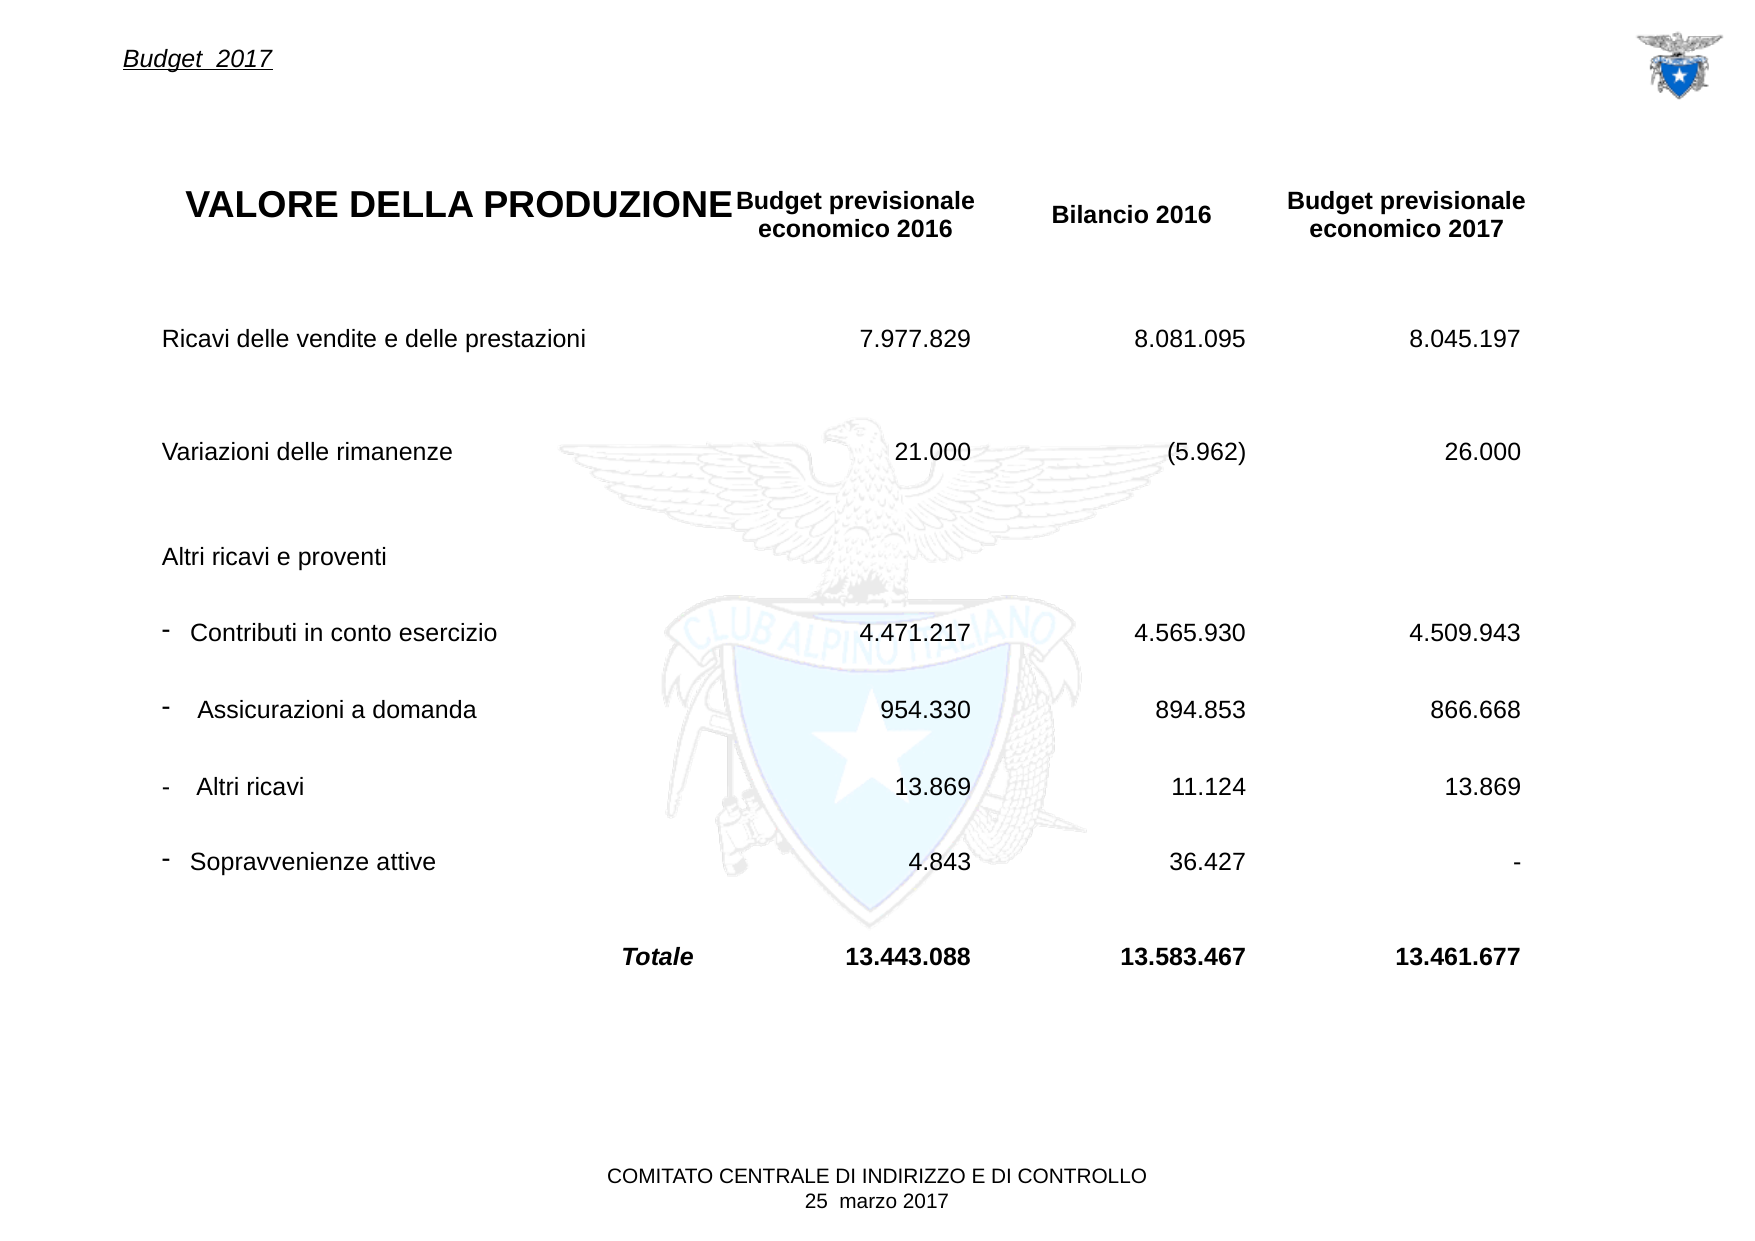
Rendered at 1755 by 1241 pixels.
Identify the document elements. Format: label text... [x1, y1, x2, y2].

table_cell 894.853 [989, 671, 1263, 748]
picture [1633, 29, 1728, 108]
table_header Budget previsionale economico 2017 [1263, 136, 1539, 293]
table_cell Sopravvenienze attive [145, 825, 711, 898]
table_cell Assicurazioni a domanda [145, 671, 711, 748]
table_cell [989, 520, 1263, 594]
table_cell 36.427 [989, 825, 1263, 898]
table_cell 21.000 [711, 384, 989, 520]
table_cell Altri ricavi e proventi [145, 520, 711, 594]
table_cell (5.962) [989, 384, 1263, 520]
table_cell - [1263, 825, 1539, 898]
table_cell Contributi in conto esercizio [145, 594, 711, 671]
table_cell 13.869 [711, 748, 989, 825]
table_cell 954.330 [711, 671, 989, 748]
table_cell Ricavi delle vendite e delle prestazioni [145, 293, 711, 384]
table_cell 7.977.829 [711, 293, 989, 384]
table_cell [711, 520, 989, 594]
table_cell 26.000 [1263, 384, 1539, 520]
table_cell [1263, 520, 1539, 594]
table_cell 4.471.217 [711, 594, 989, 671]
table_cell 8.081.095 [989, 293, 1263, 384]
text_box Budget 2017 [50, 35, 346, 81]
text_box VALORE DELLA PRODUZIONE [168, 171, 842, 234]
table_cell 13.461.677 [1263, 898, 1539, 1017]
table_cell 13.869 [1263, 748, 1539, 825]
table_cell 4.843 [711, 825, 989, 898]
table_header Bilancio 2016 [989, 136, 1263, 293]
text_box COMITATO CENTRALE DI INDIRIZZO E DI CONTROLLO 25 marzo 2017 [392, 1154, 1362, 1221]
table_cell 13.443.088 [711, 898, 989, 1017]
table_cell 4.509.943 [1263, 594, 1539, 671]
table_cell - Altri ricavi [145, 748, 711, 825]
table_cell 866.668 [1263, 671, 1539, 748]
table_cell 11.124 [989, 748, 1263, 825]
table_cell Totale [145, 898, 711, 1017]
table_cell 4.565.930 [989, 594, 1263, 671]
table_header Budget previsionale economico 2016 [711, 136, 989, 293]
table_cell Variazioni delle rimanenze [145, 384, 711, 520]
table_header [145, 136, 711, 293]
table_cell 13.583.467 [989, 898, 1263, 1017]
table_cell 8.045.197 [1263, 293, 1539, 384]
